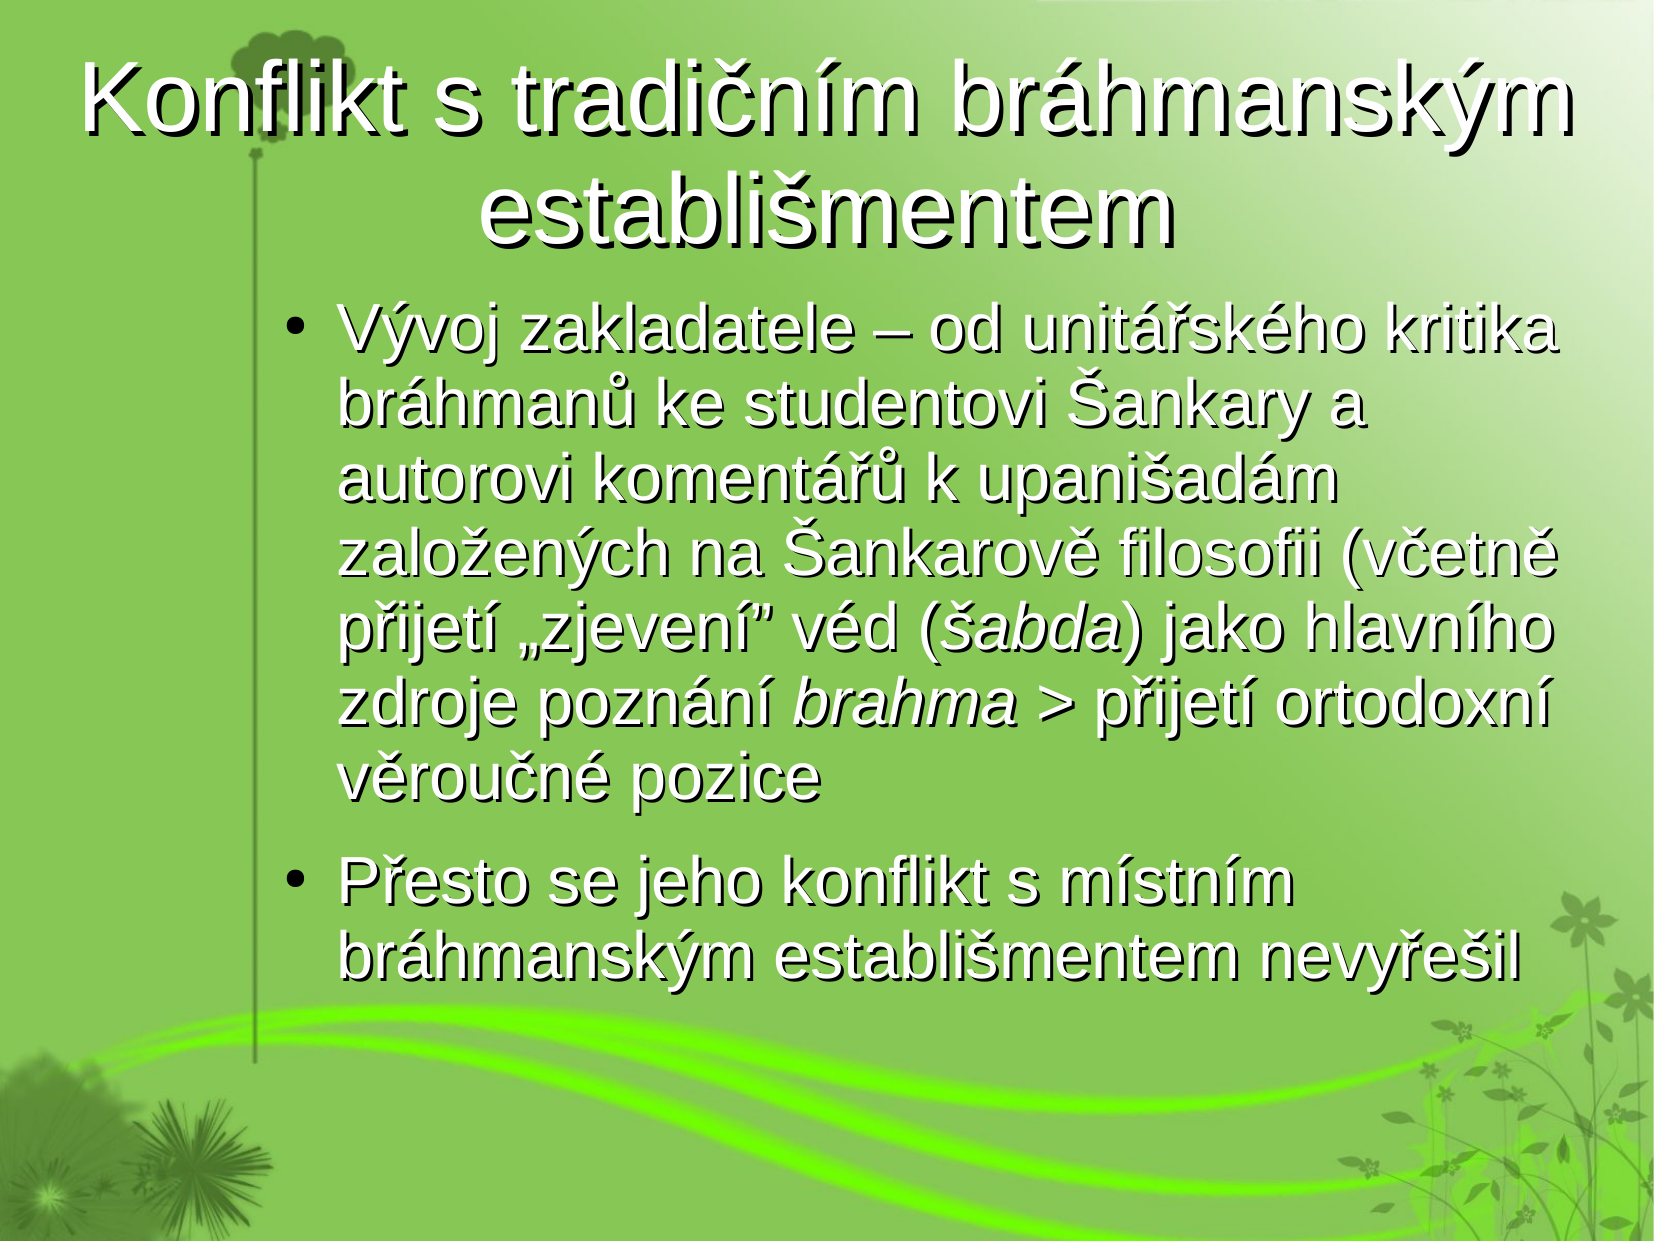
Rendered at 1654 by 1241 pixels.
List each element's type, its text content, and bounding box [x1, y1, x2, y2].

picture [0, 0, 1654, 1241]
title Konflikt s tradičním bráhmanským establišmentem [29, 41, 1625, 265]
list Vývoj zakladatele – od unitářského kritika bráhmanů ke studentovi Šankary a autorovi komentářů k upanišadám založených na Šankarově filosofii (včetně přijetí „zjevení” véd (šabda) jako hlavního zdroje poznání brahma > přijetí ortodoxní věroučné pozice Přesto se jeho konflikt s místním bráhmanským establišmentem nevyřešil [265, 290, 1571, 1109]
